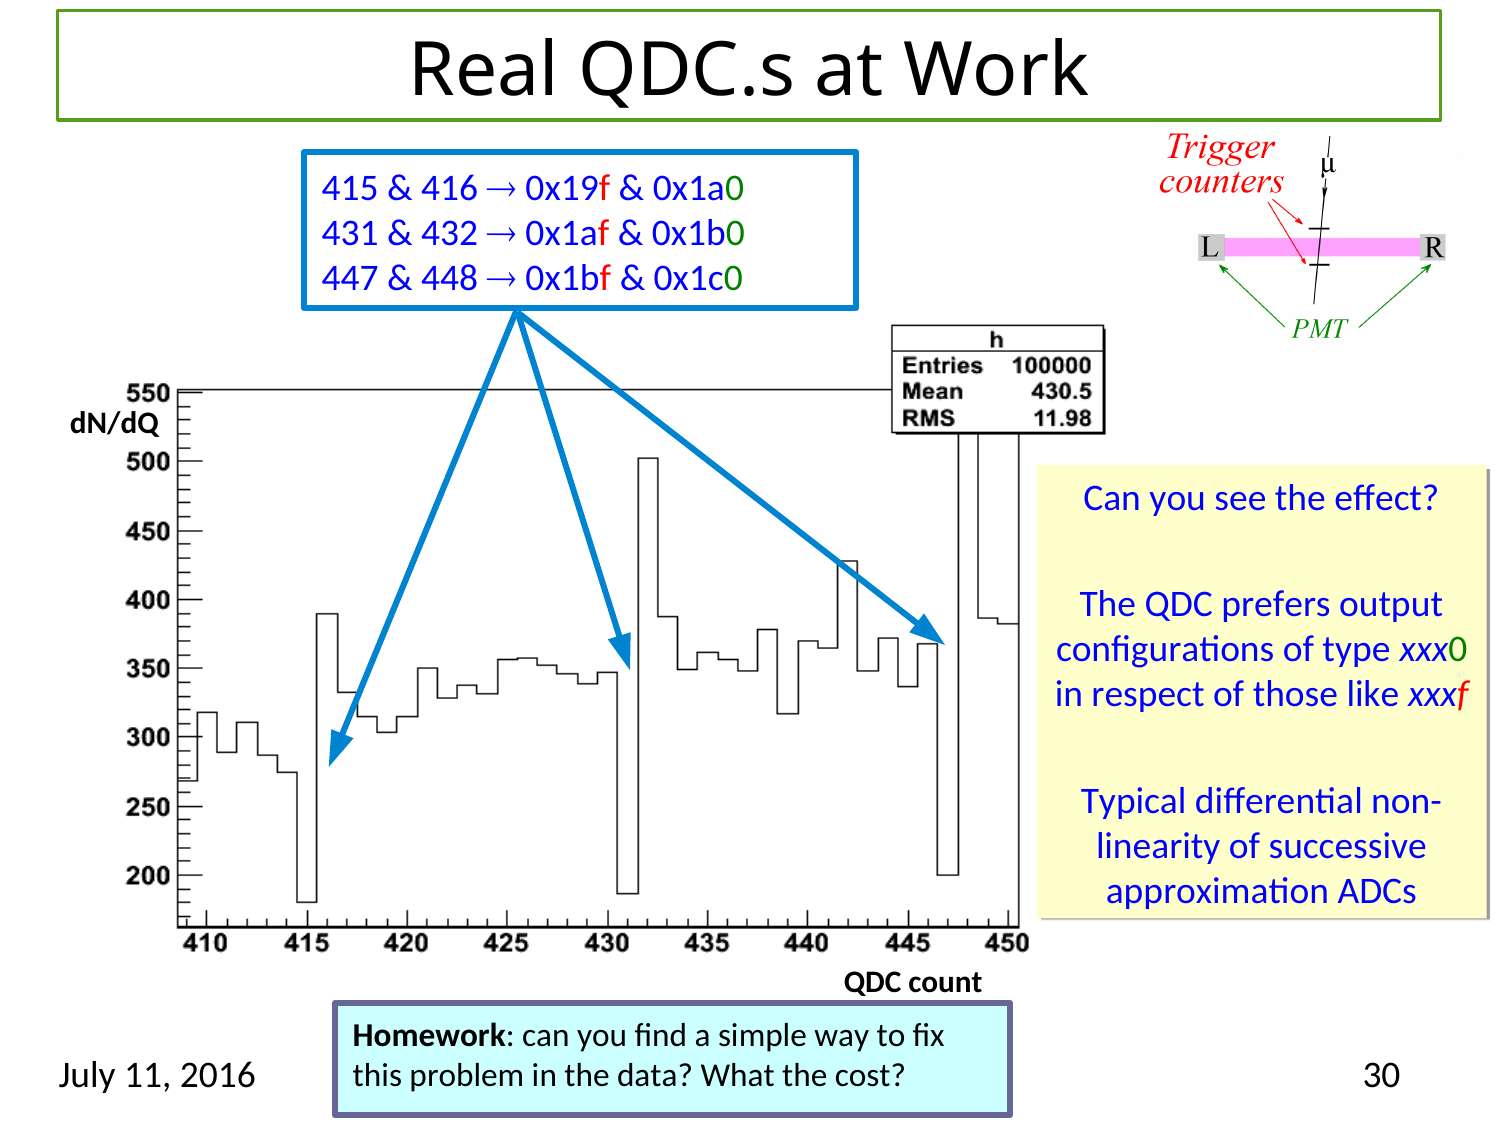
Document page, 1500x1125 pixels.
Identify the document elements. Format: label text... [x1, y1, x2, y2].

text_box 415 & 416  0x19f & 0x1a0 431 & 432  0x1af & 0x1b0 447 & 448  0x1bf & 0x1c0 [303, 152, 857, 308]
picture [1157, 126, 1475, 352]
picture [73, 322, 1124, 996]
text_box dN/dQ [55, 395, 206, 448]
title Real QDC.s at Work [57, 10, 1441, 121]
text_box QDC count [828, 953, 1054, 1006]
text_box Homework: can you find a simple way to fix this problem in the data? What the cost? [334, 1002, 1010, 1116]
text_box Can you see the effect? The QDC prefers output configurations of type xxx0 in respect of those like xxxf Typical differential non-linearity of successive approximation ADCs [1036, 464, 1487, 919]
